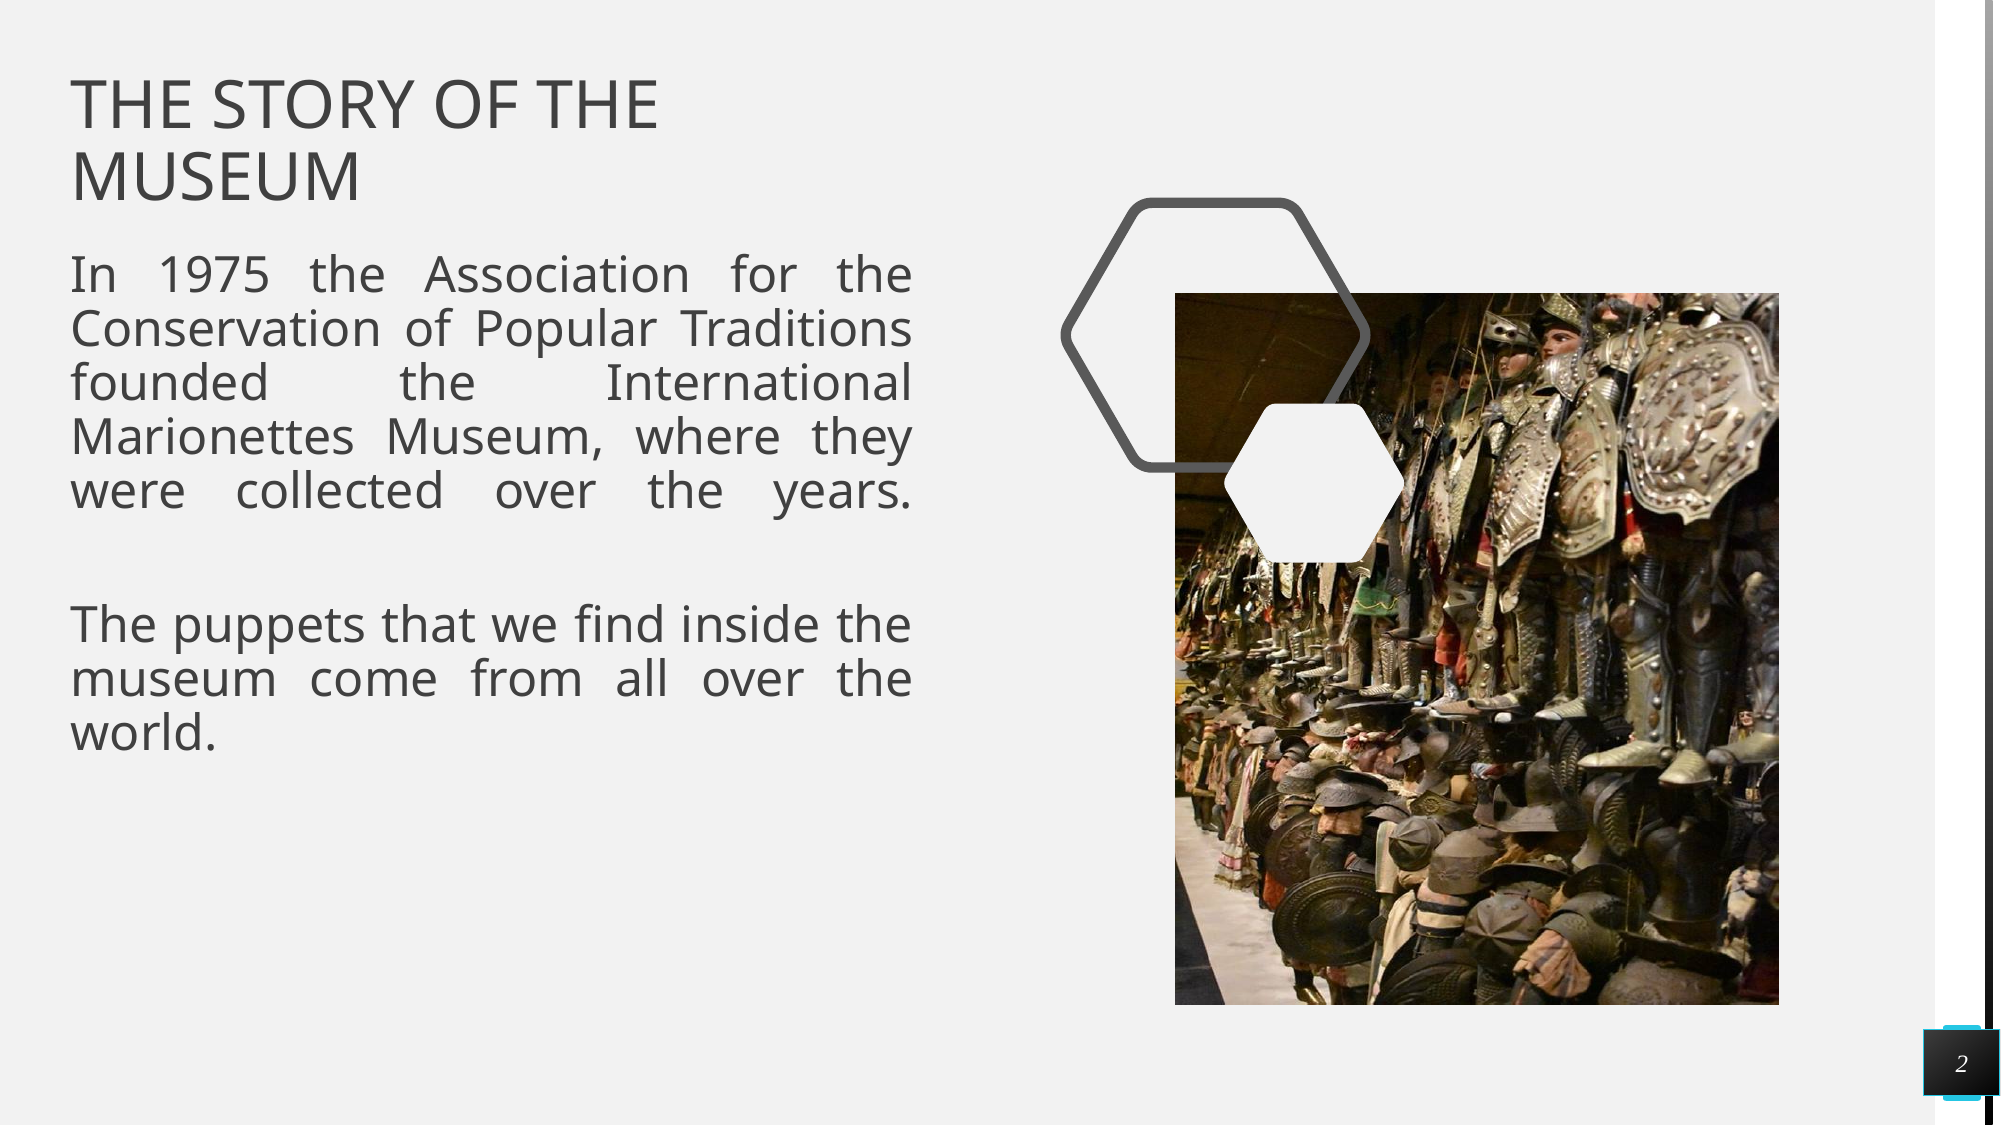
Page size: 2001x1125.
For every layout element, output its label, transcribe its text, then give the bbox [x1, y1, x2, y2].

list In 1975 the Association for the Conservation of Popular Traditions founded the International Marionettes Museum, where they were collected over the years. The puppets that we find inside the museum come from all over the world. [70, 249, 969, 1010]
picture [1175, 293, 1779, 1005]
text_box [1923, 1029, 2000, 1096]
picture [1175, 293, 1360, 462]
title THE STORY OF THE MUSEUM [70, 70, 969, 142]
text_box [1224, 403, 1405, 563]
